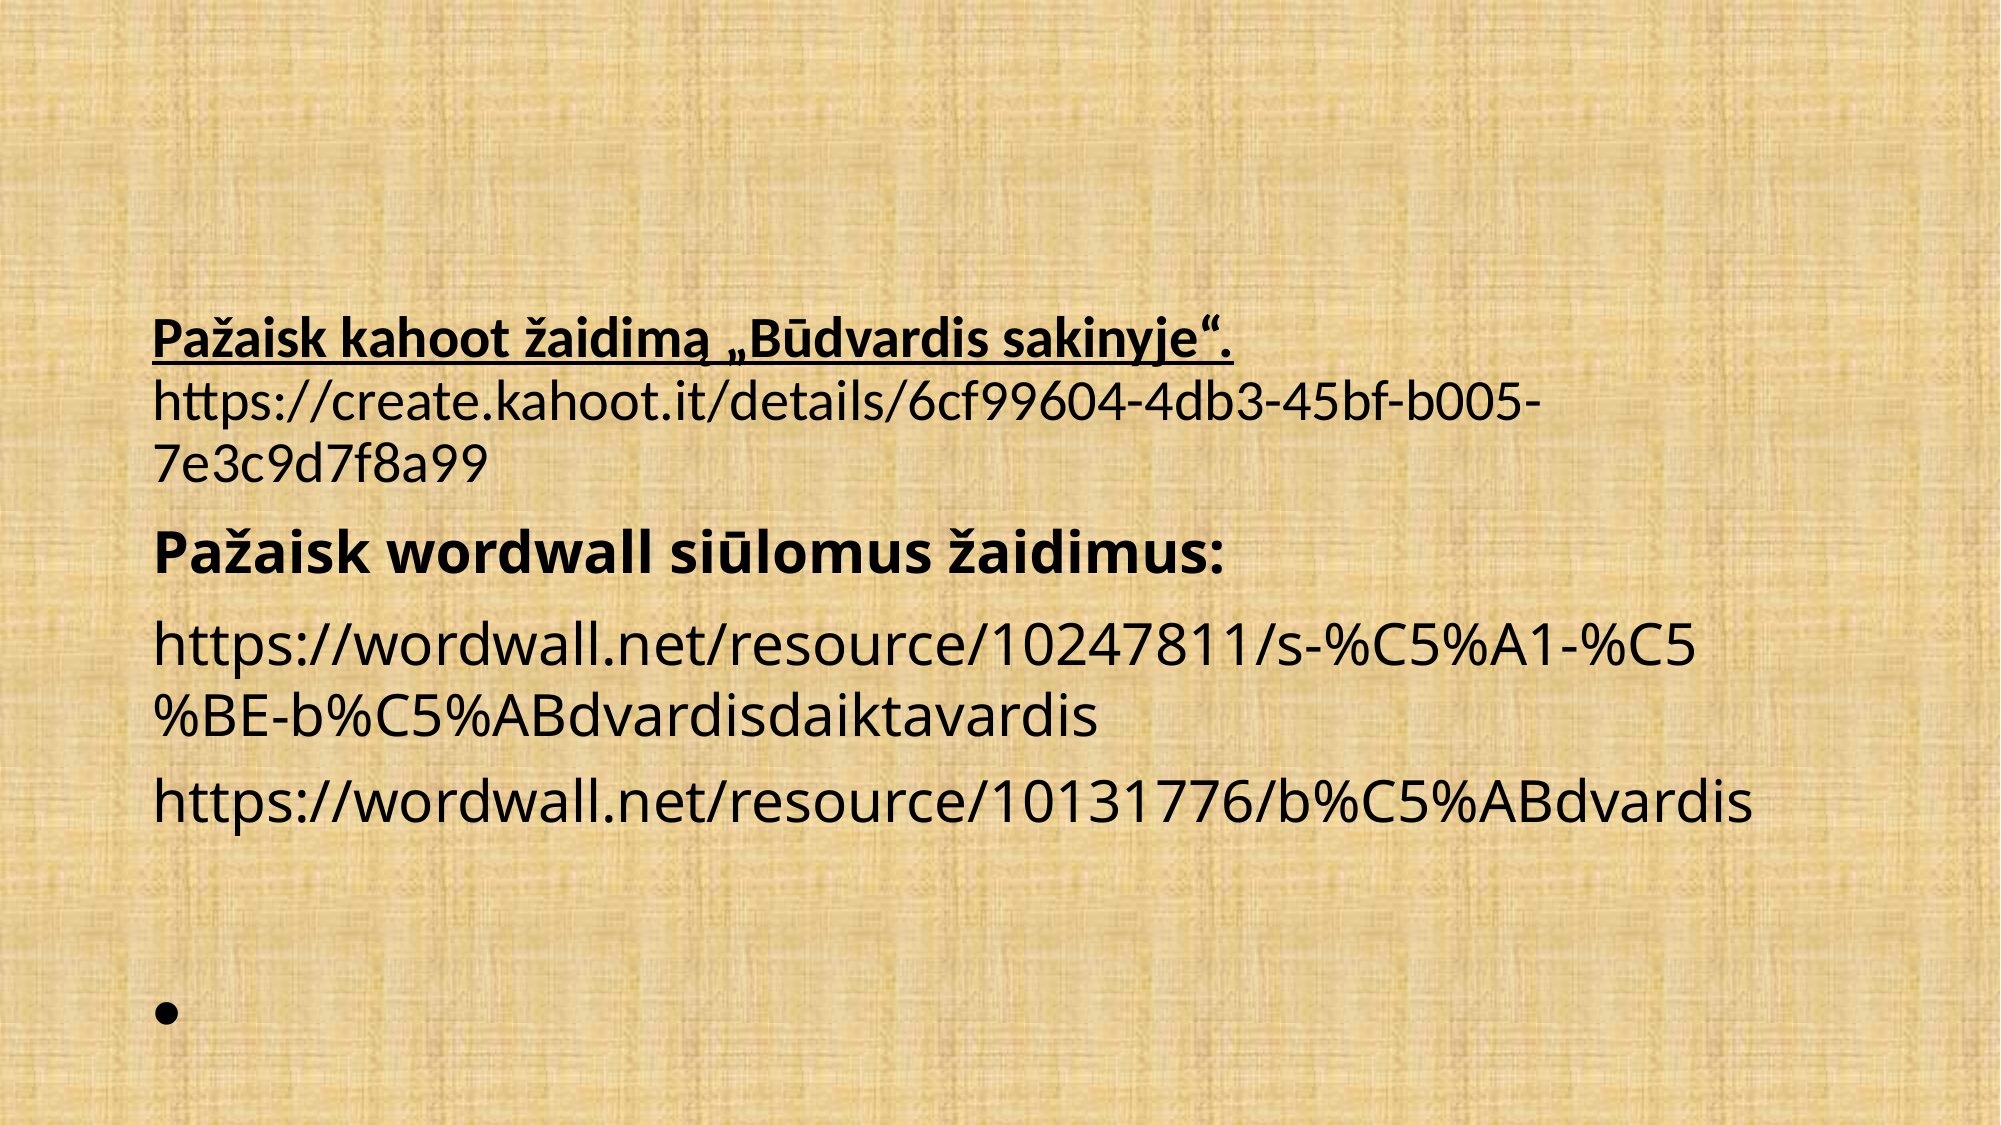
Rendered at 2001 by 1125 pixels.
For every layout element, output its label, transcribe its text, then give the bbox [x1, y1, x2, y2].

list Pažaisk kahoot žaidimą „Būdvardis sakinyje“. https://create.kahoot.it/details/6cf99604-4db3-45bf-b005-7e3c9d7f8a99 Pažaisk wordwall siūlomus žaidimus: https://wordwall.net/resource/10247811/s-%C5%A1-%C5%BE-b%C5%ABdvardisdaiktavardis https://wordwall.net/resource/10131776/b%C5%ABdvardis [137, 299, 1863, 1014]
